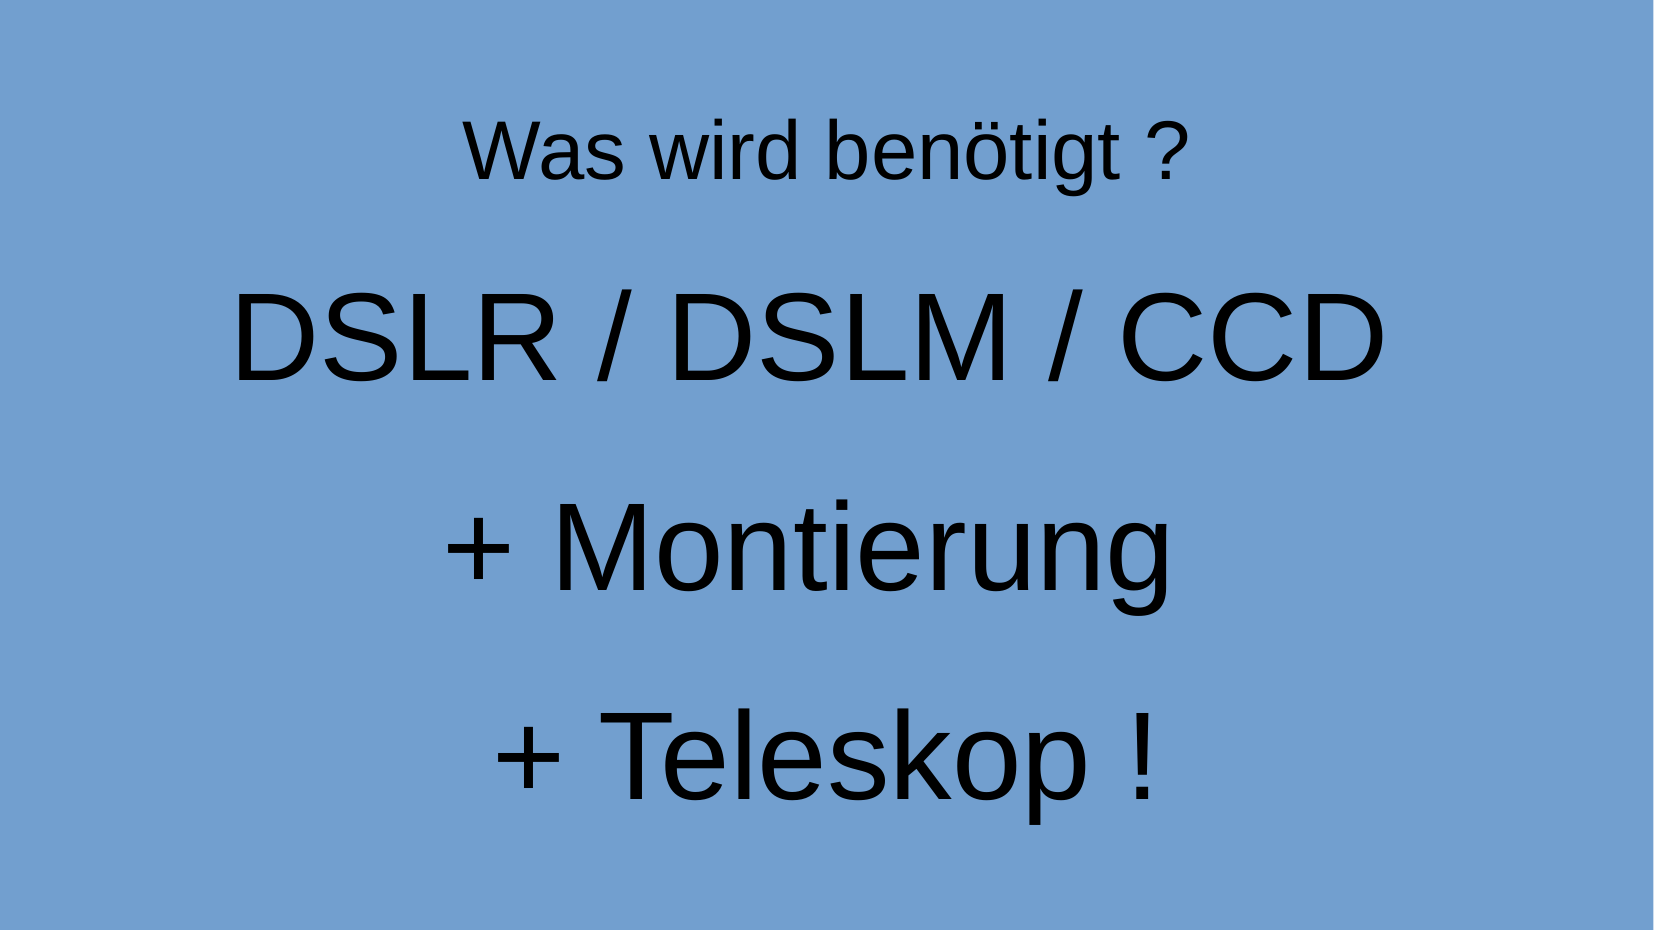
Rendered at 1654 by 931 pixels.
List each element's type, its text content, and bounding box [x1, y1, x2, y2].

text_box Was wird benötigt ? DSLR / DSLM / CCD + Montierung + Teleskop ! [29, 29, 1625, 931]
